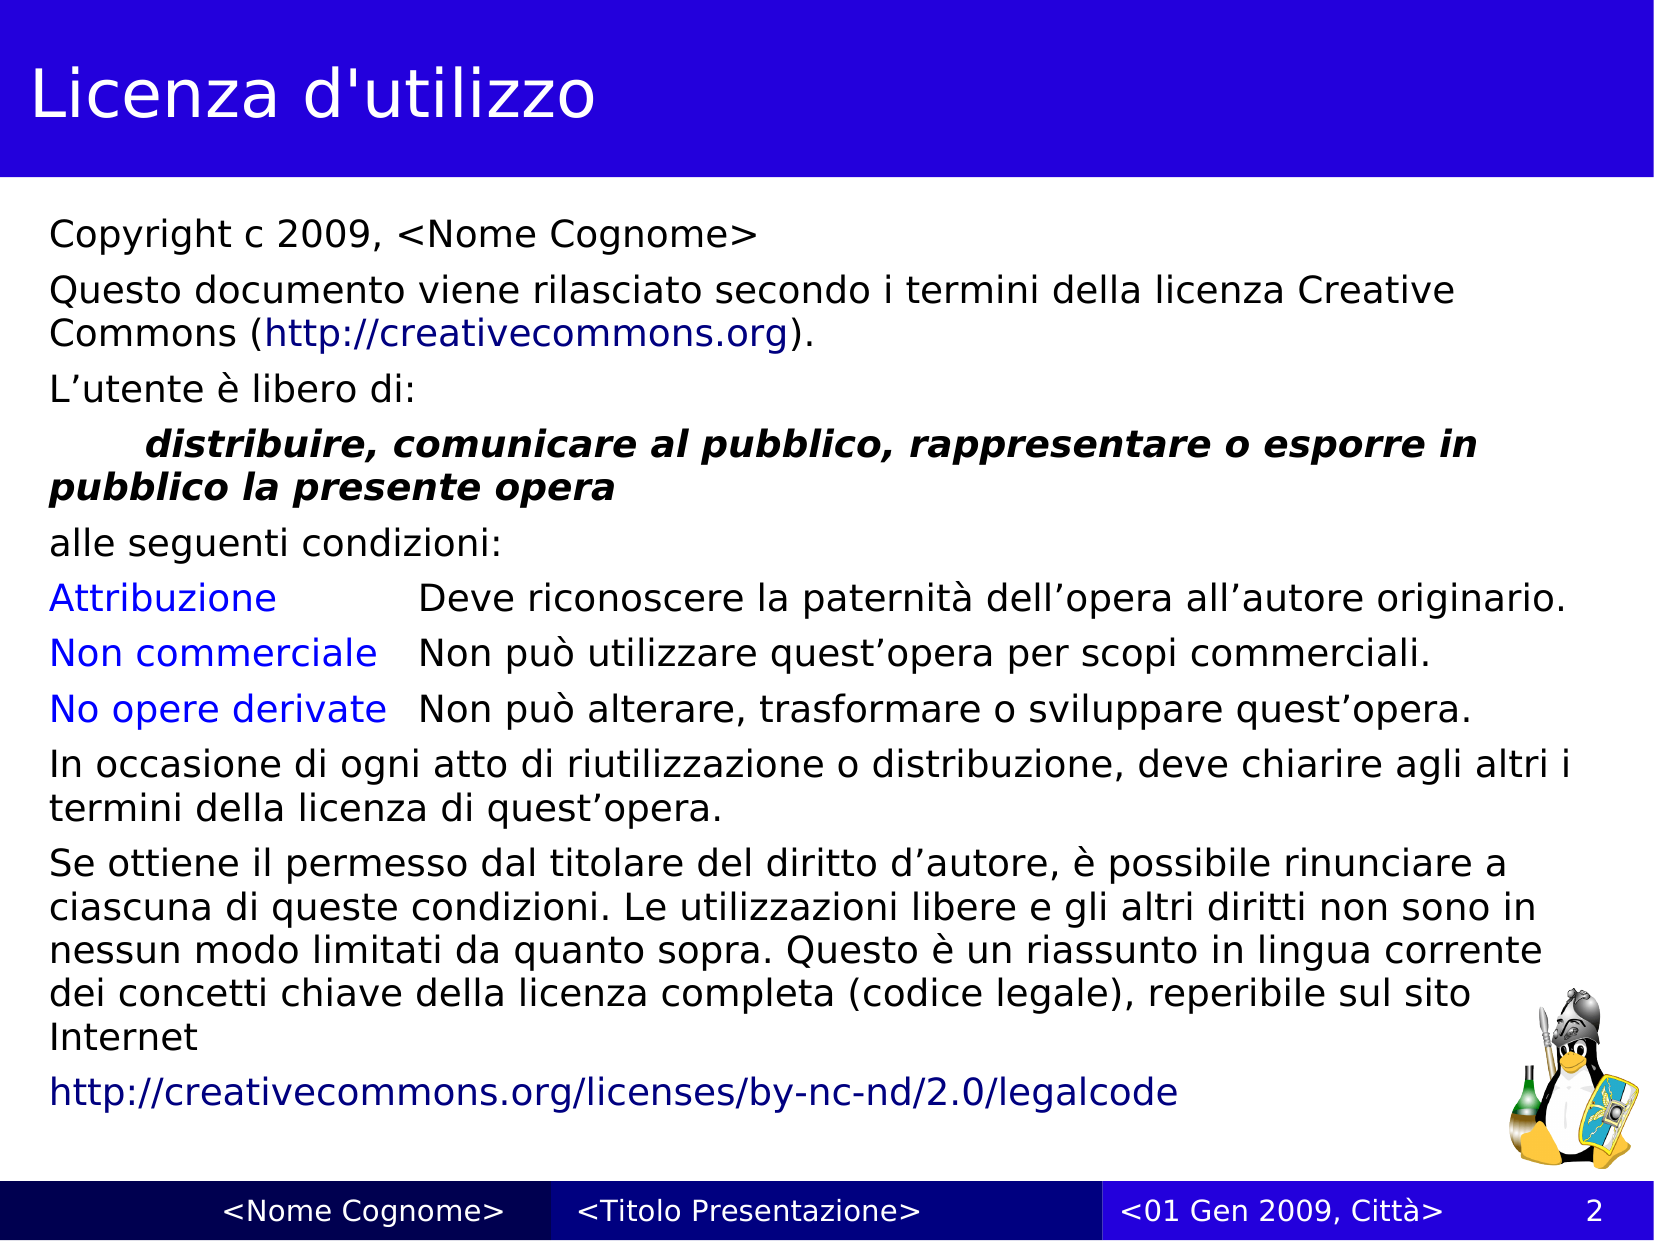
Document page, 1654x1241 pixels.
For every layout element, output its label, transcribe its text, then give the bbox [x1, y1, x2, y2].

text_box Copyright c 2009, <Nome Cognome> Questo documento viene rilasciato secondo i termini della licenza Creative Commons (http://creativecommons.org). L’utente è libero di: distribuire, comunicare al pubblico, rappresentare o esporre in pubblico la presente opera alle seguenti condizioni: Attribuzione Deve riconoscere la paternità dell’opera all’autore originario. Non commerciale Non può utilizzare quest’opera per scopi commerciali. No opere derivate Non può alterare, trasformare o sviluppare quest’opera. In occasione di ogni atto di riutilizzazione o distribuzione, deve chiarire agli altri i termini della licenza di quest’opera. Se ottiene il permesso dal titolare del diritto d’autore, è possibile rinunciare a ciascuna di queste condizioni. Le utilizzazioni libere e gli altri diritti non sono in nessun modo limitati da quanto sopra. Questo è un riassunto in lingua corrente dei concetti chiave della licenza completa (codice legale), reperibile sul sito Internet http://creativecommons.org/licenses/by-nc-nd/2.0/legalcode [34, 205, 1595, 236]
picture [1509, 988, 1639, 1169]
